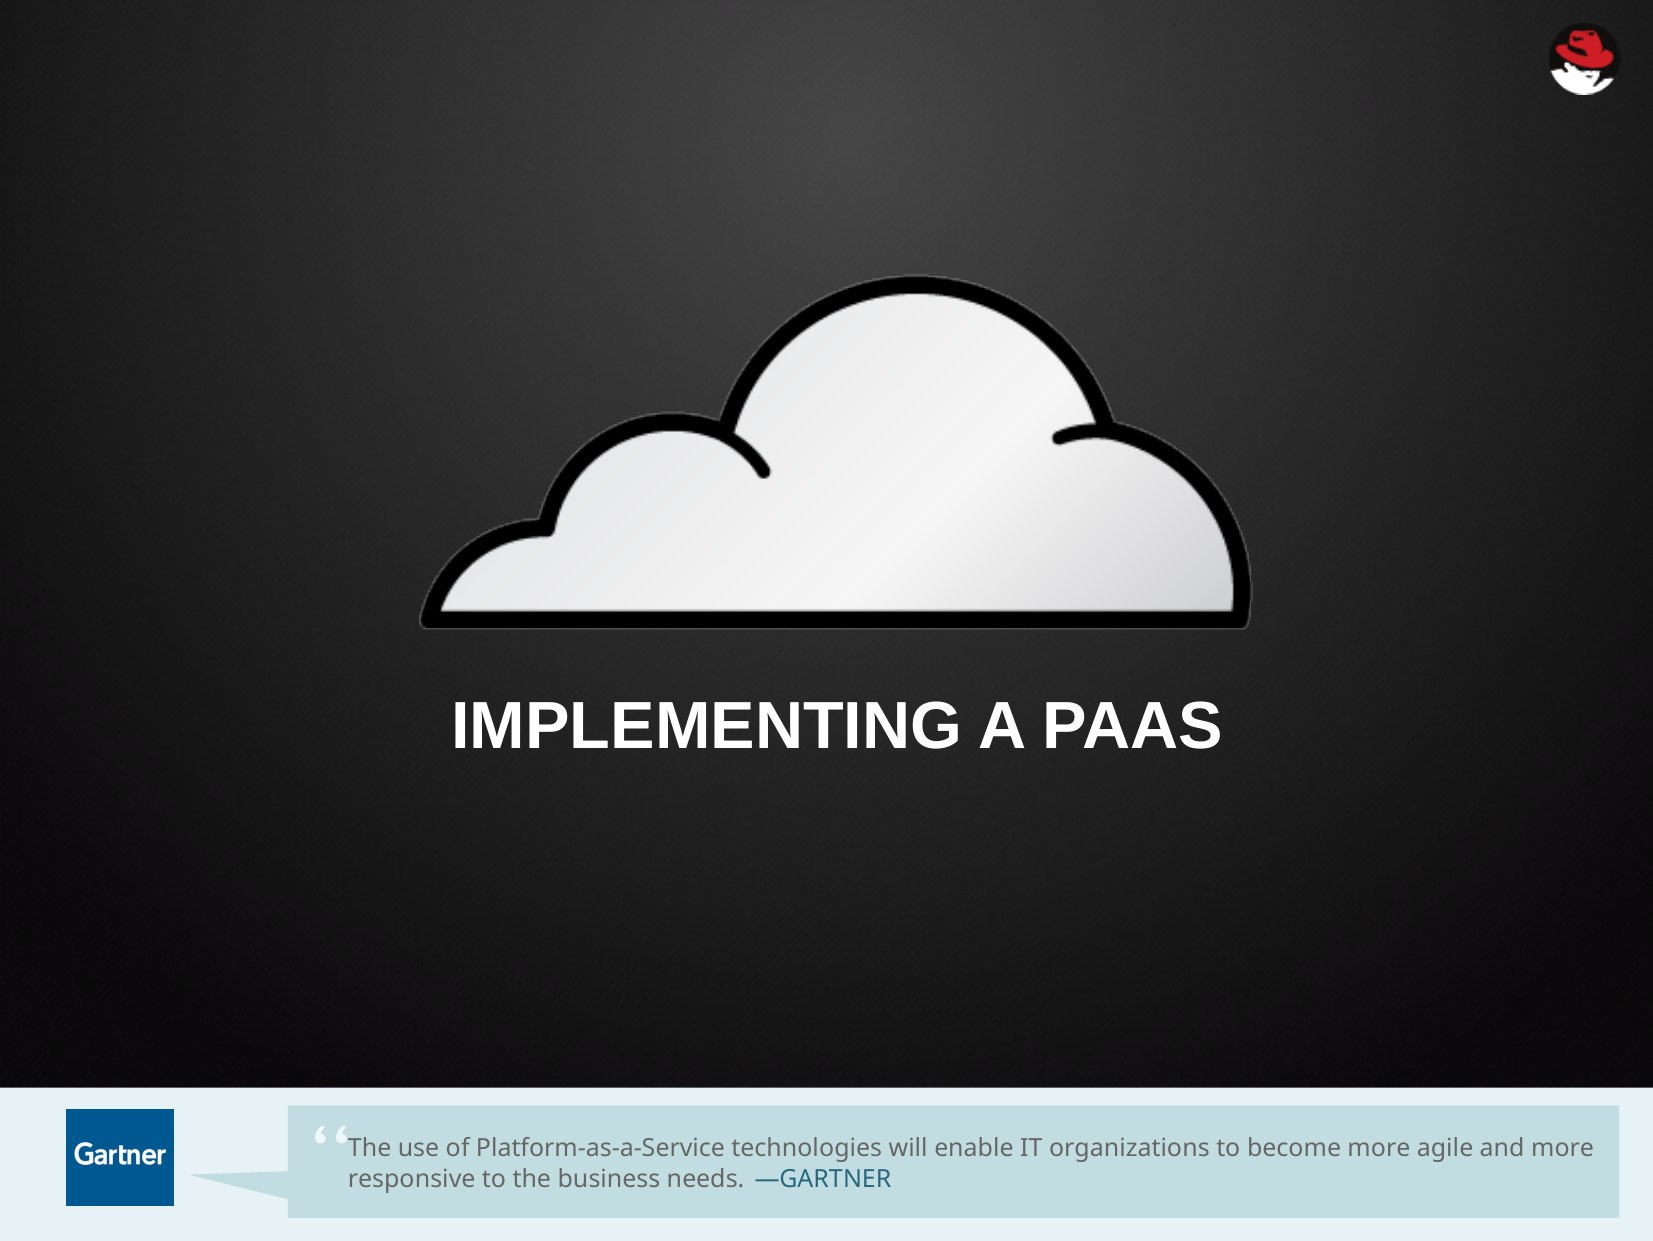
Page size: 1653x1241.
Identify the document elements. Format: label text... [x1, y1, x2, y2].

text_box The use of Platform-as-a-Service technologies will enable IT organizations to become more agile and more responsive to the business needs. [333, 1121, 1607, 1201]
picture [0, 0, 1653, 1087]
subtitle IMPLEMENTING A PAAS [100, 581, 1518, 872]
picture [66, 1109, 174, 1206]
text_box —GARTNER [739, 1153, 1257, 1201]
text_box [188, 1105, 1620, 1218]
